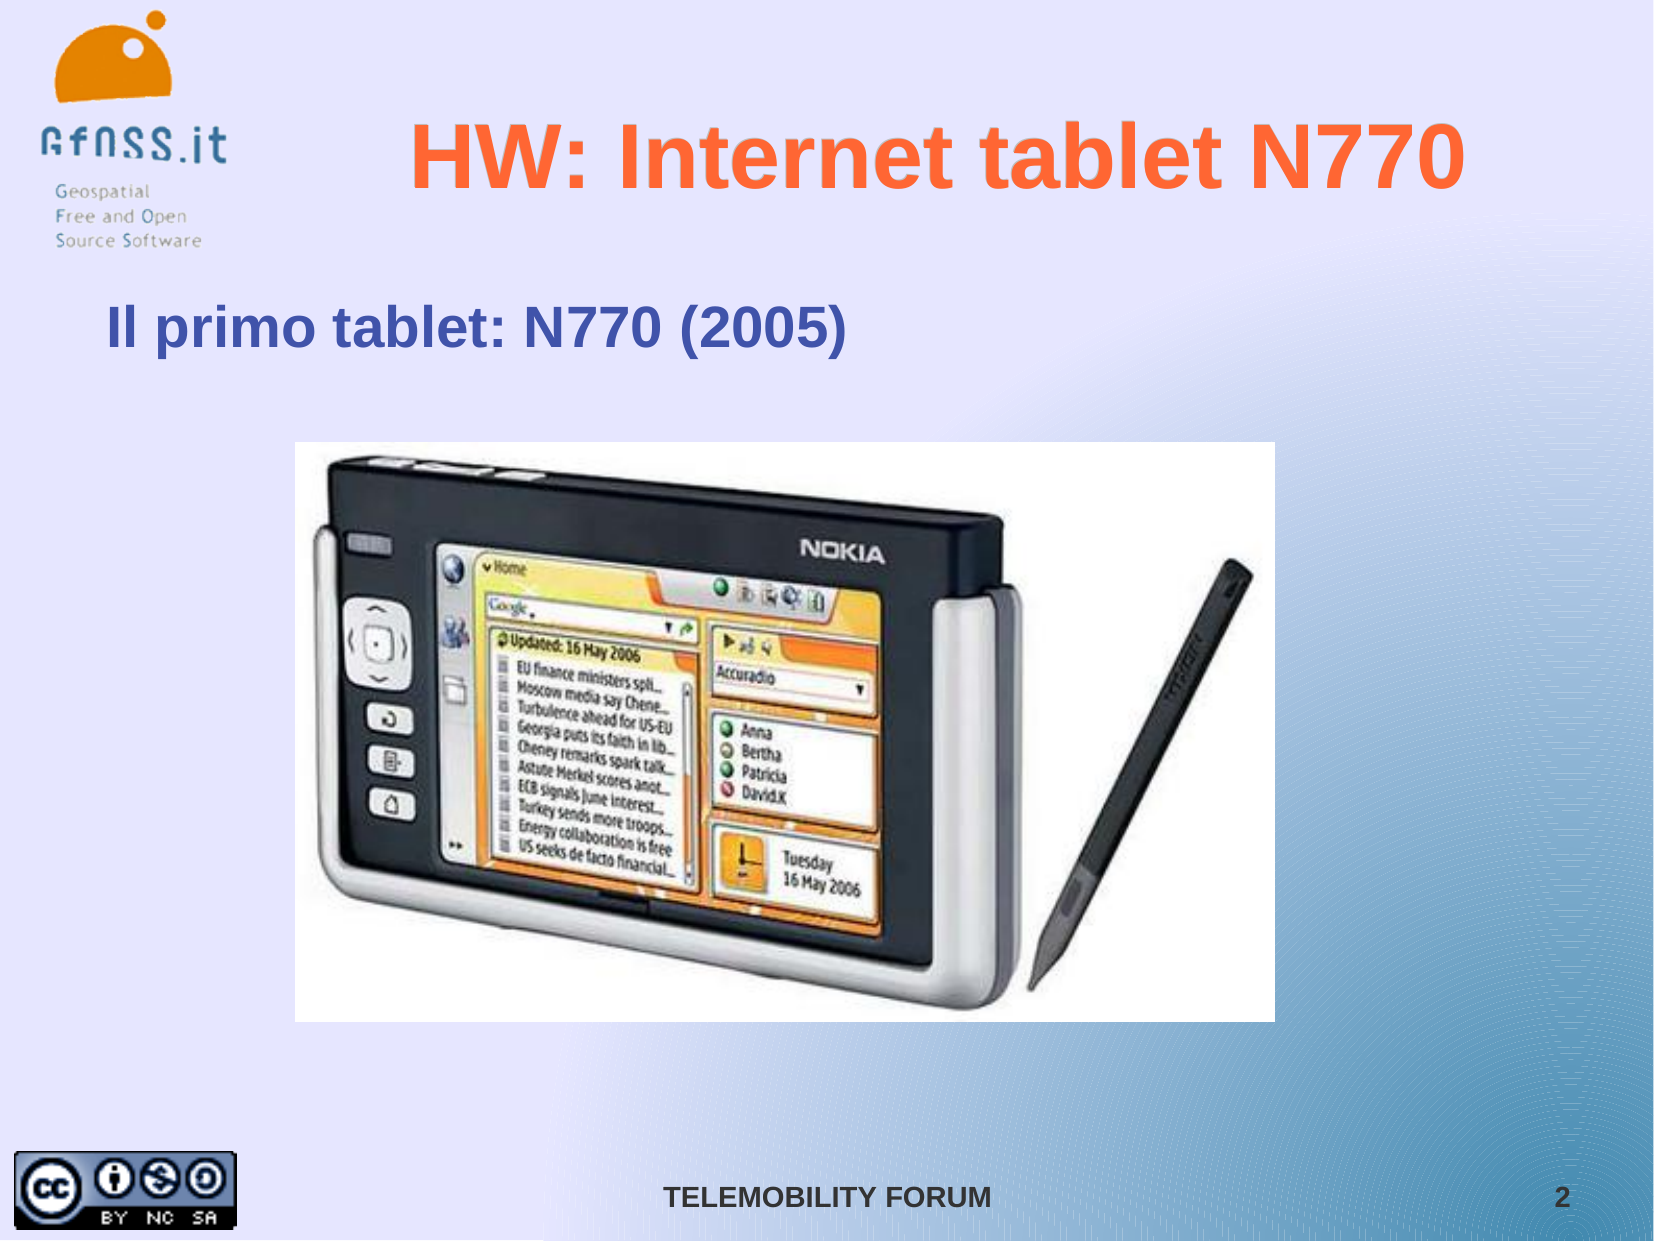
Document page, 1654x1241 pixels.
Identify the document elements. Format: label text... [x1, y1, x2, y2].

picture [295, 442, 1275, 1023]
list Il primo tablet: N770 (2005) [88, 295, 1571, 1133]
picture [0, 1, 254, 266]
title HW: Internet tablet N770 [289, 53, 1589, 261]
picture [14, 1151, 237, 1230]
